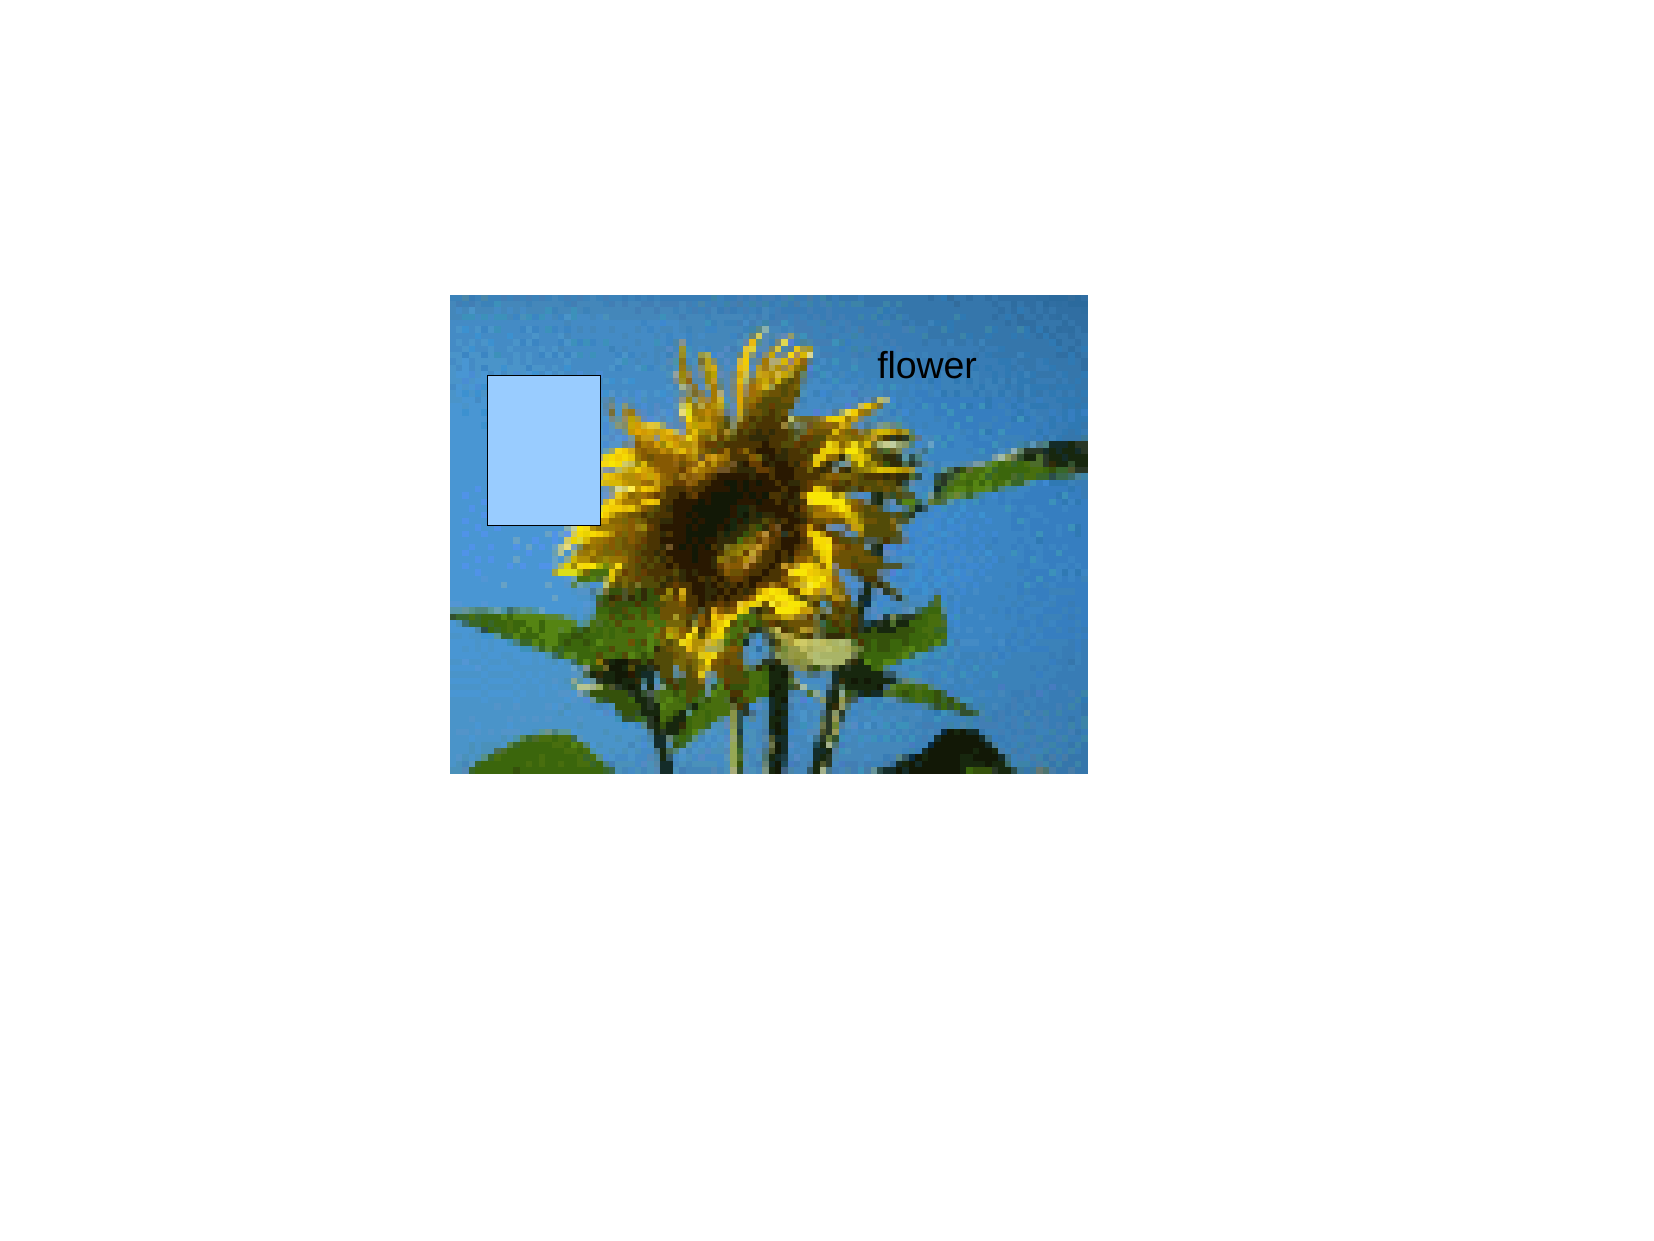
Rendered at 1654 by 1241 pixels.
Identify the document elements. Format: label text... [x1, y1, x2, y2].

text_box [487, 375, 601, 526]
text_box flower [862, 337, 993, 395]
picture [450, 295, 1088, 774]
